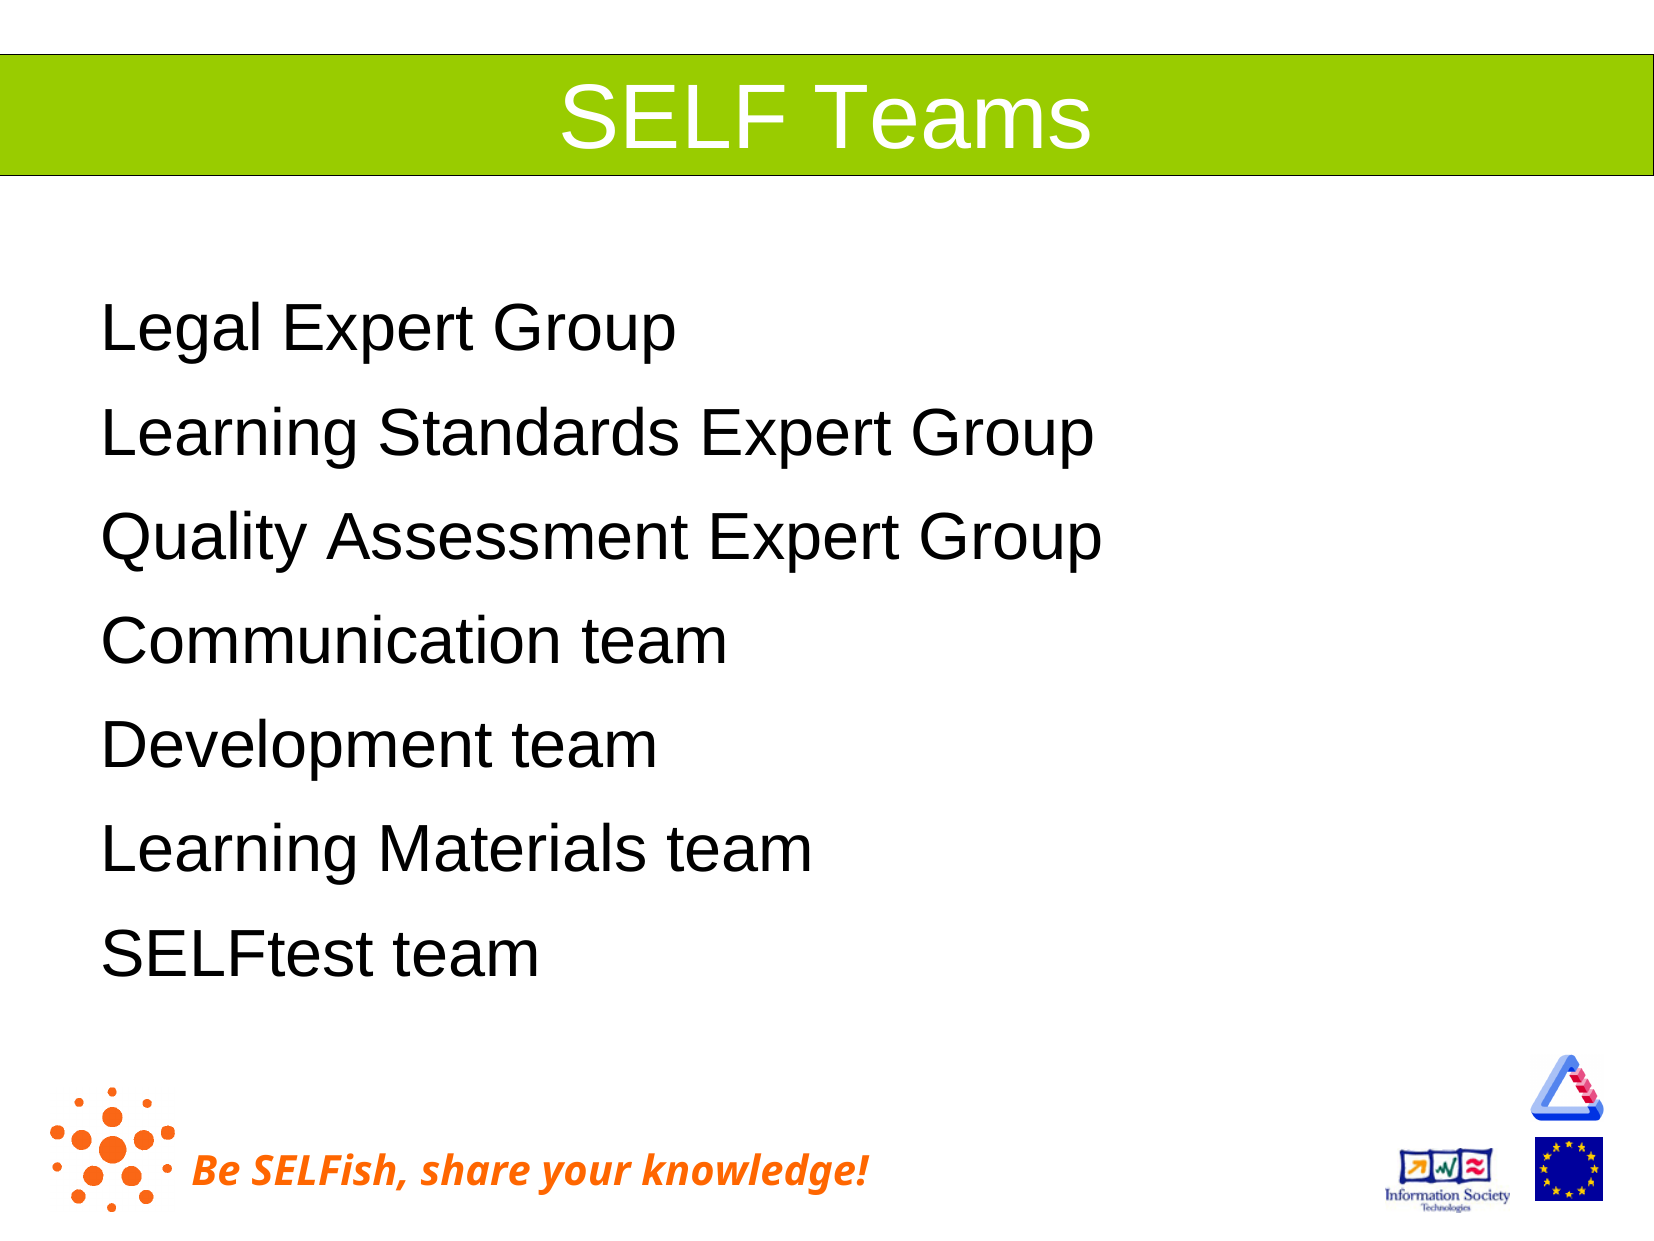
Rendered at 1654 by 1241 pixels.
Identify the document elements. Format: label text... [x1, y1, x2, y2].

title SELF Teams [82, 48, 1571, 185]
picture [1535, 1137, 1603, 1201]
picture [1571, 1054, 1604, 1122]
picture [1385, 1162, 1510, 1213]
picture [50, 1087, 175, 1212]
list Legal Expert Group Learning Standards Expert Group Quality Assessment Expert Group Communication team Development team Learning Materials team SELFtest team [82, 290, 1571, 1162]
